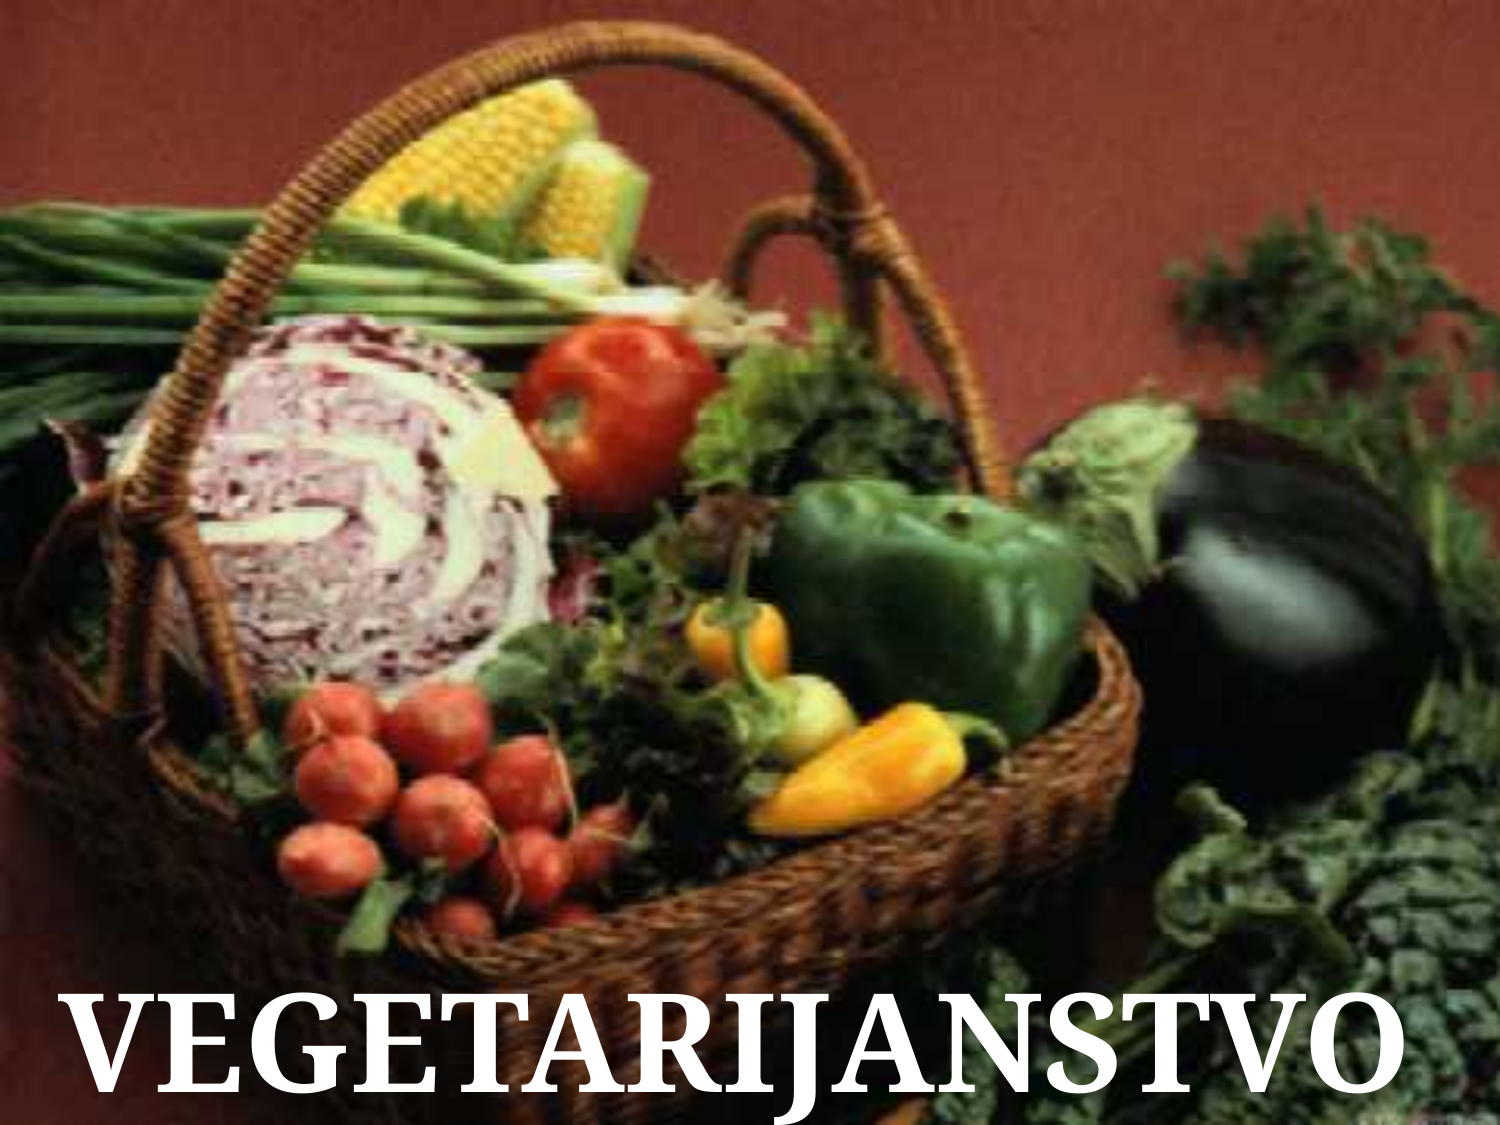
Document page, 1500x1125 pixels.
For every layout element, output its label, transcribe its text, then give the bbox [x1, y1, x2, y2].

title VEGETARIJANSTVO [41, 950, 1431, 1125]
picture [0, 0, 1500, 1125]
